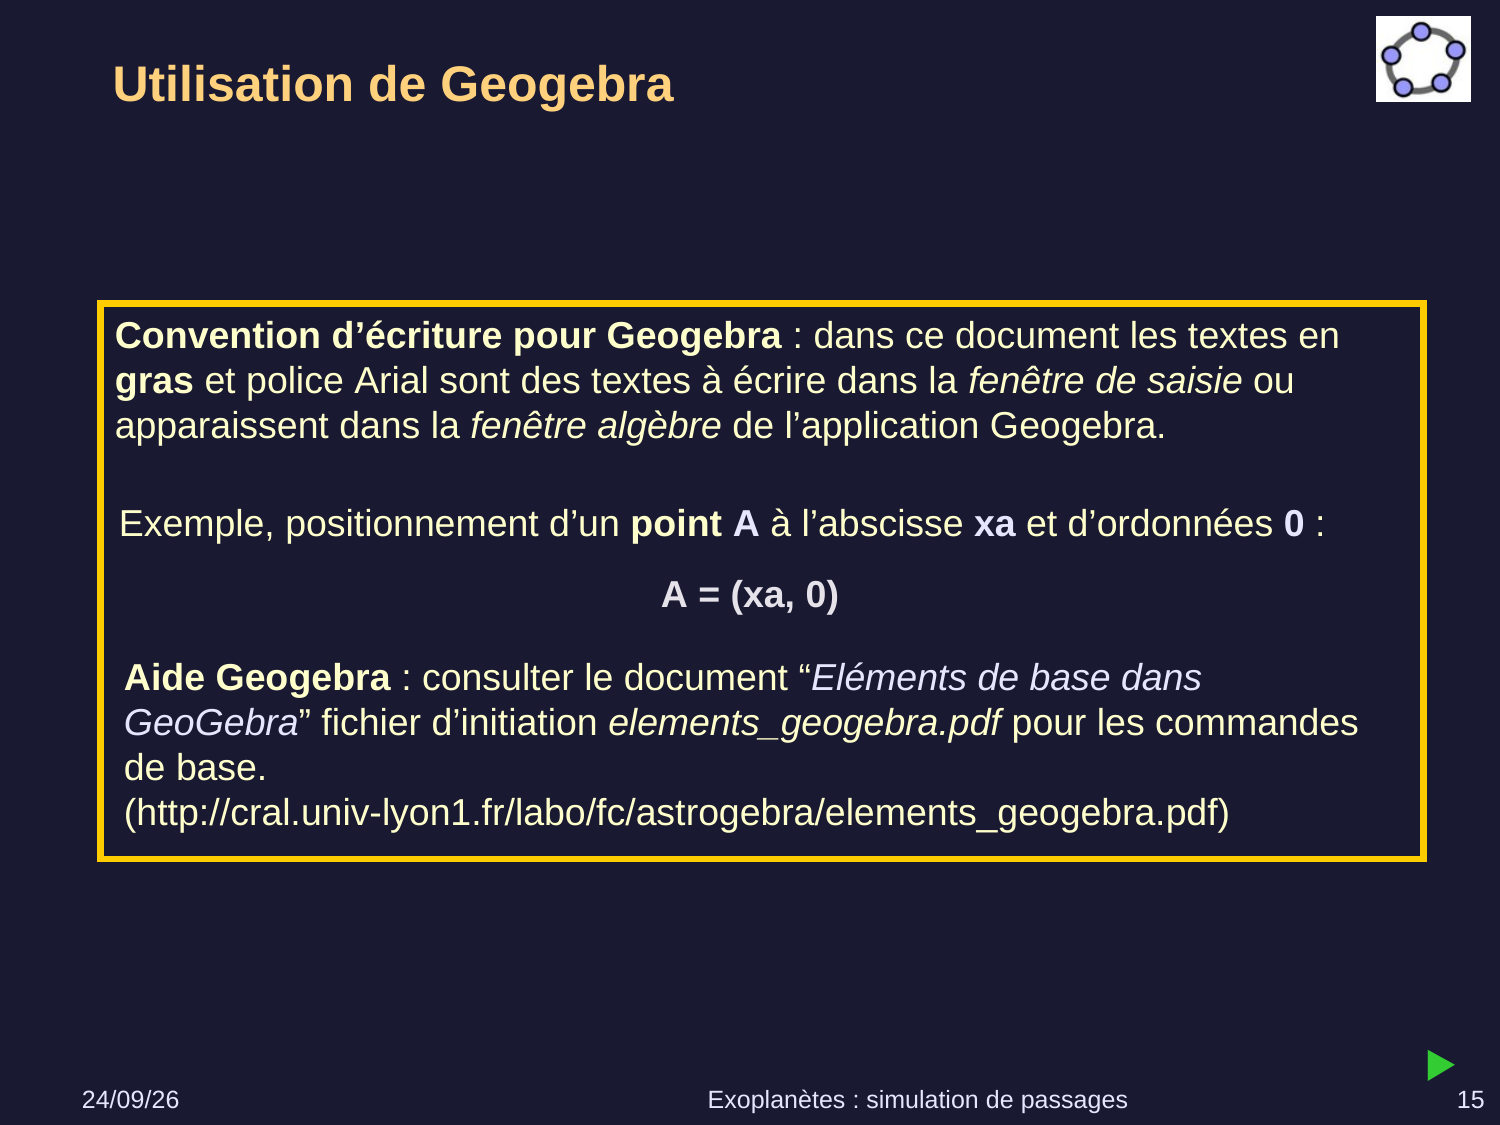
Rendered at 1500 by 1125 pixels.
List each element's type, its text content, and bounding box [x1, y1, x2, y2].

text_box  [1409, 1034, 1475, 1096]
text_box Aide Geogebra : consulter le document “Eléments de base dans GeoGebra” fichier d’initiation elements_geogebra.pdf pour les commandes de base. (http://cral.univ-lyon1.fr/labo/fc/astrogebra/elements_geogebra.pdf) [109, 645, 1409, 841]
picture [1376, 16, 1471, 102]
text_box A = (xa, 0) [100, 562, 1400, 623]
text_box Exemple, positionnement d’un point A à l’abscisse xa et d’ordonnées 0 : [104, 491, 1404, 553]
text_box Convention d’écriture pour Geogebra : dans ce document les textes en gras et police Arial sont des textes à écrire dans la fenêtre de saisie ou apparaissent dans la fenêtre algèbre de l’application Geogebra. [100, 303, 1424, 860]
text_box Utilisation de Geogebra [97, 44, 689, 120]
